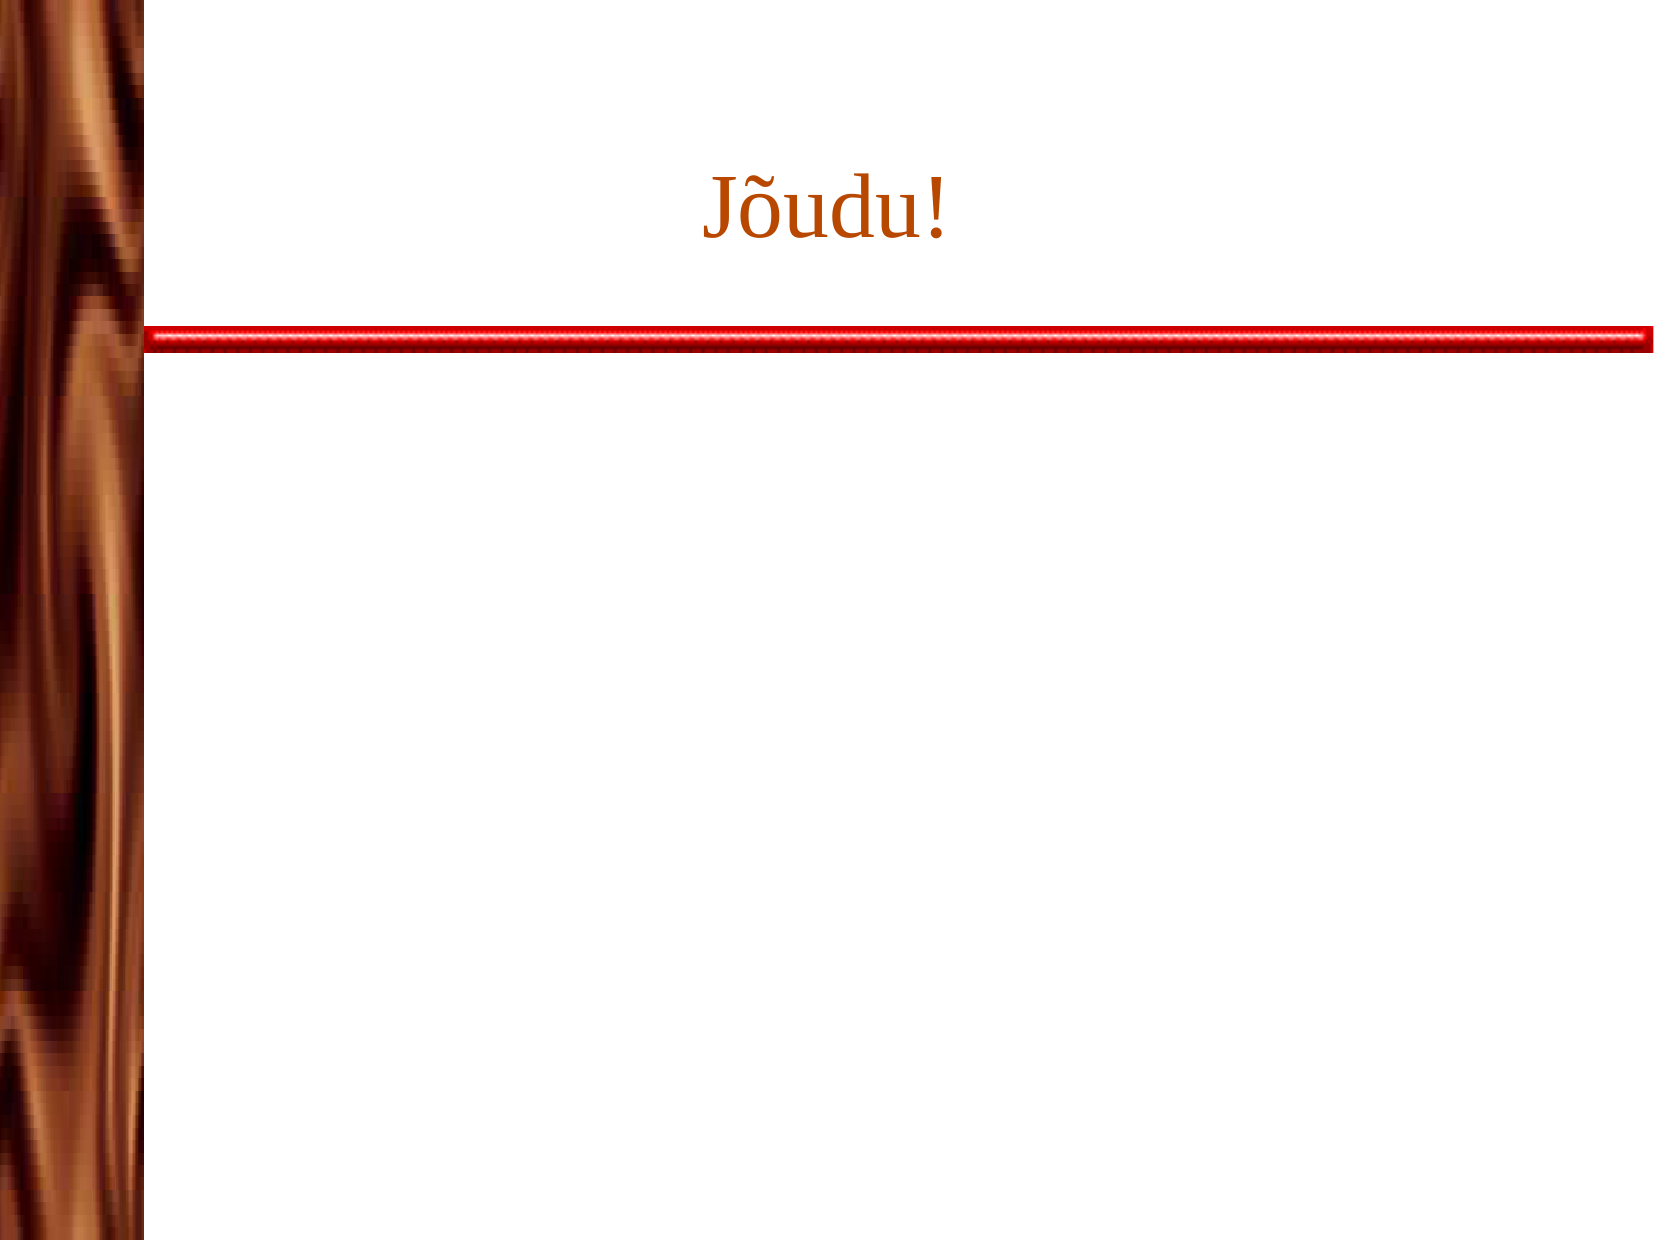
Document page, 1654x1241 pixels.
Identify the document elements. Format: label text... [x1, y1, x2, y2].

title Jõudu! [121, 100, 1533, 312]
picture [0, 0, 1654, 1240]
